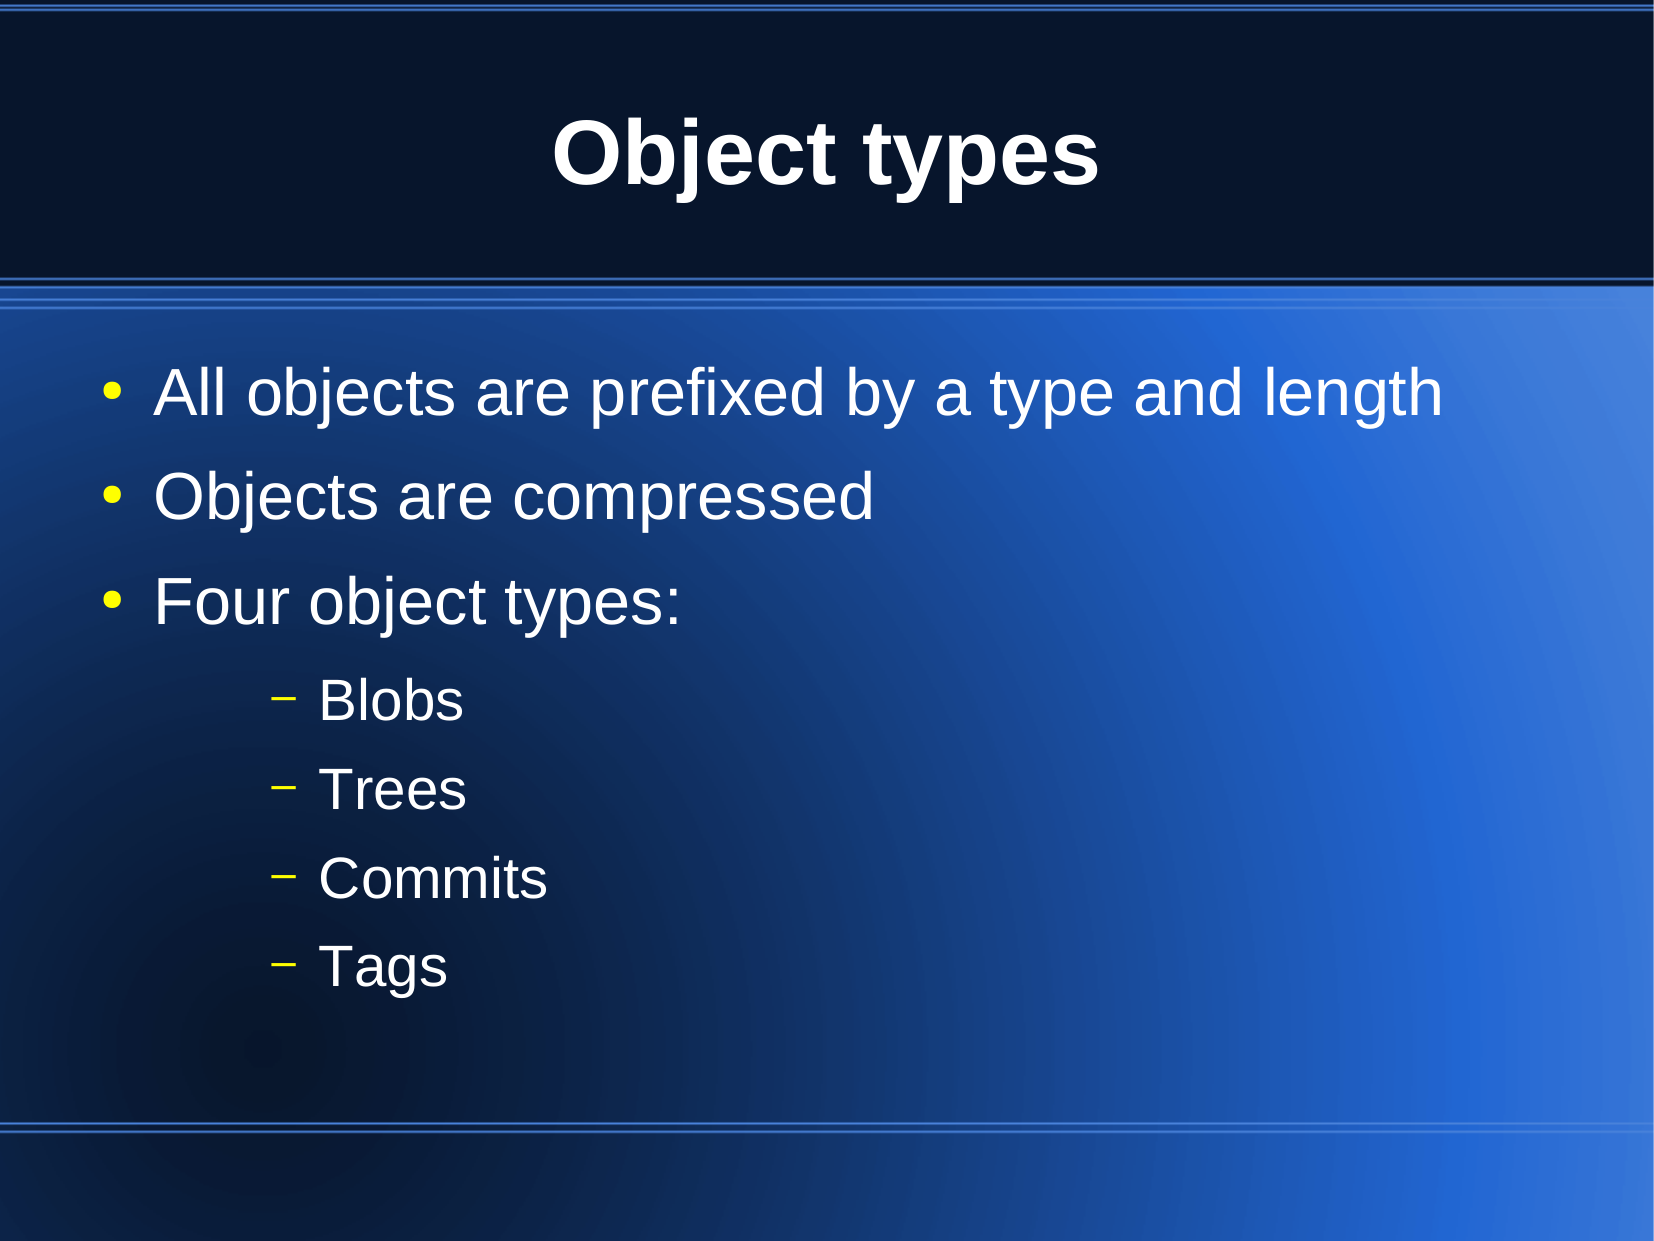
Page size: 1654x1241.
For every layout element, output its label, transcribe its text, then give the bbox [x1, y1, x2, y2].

title Object types [82, 56, 1571, 250]
list All objects are prefixed by a type and length Objects are compressed Four object types: Blobs Trees Commits Tags [82, 355, 1571, 1043]
picture [0, 0, 1654, 1241]
